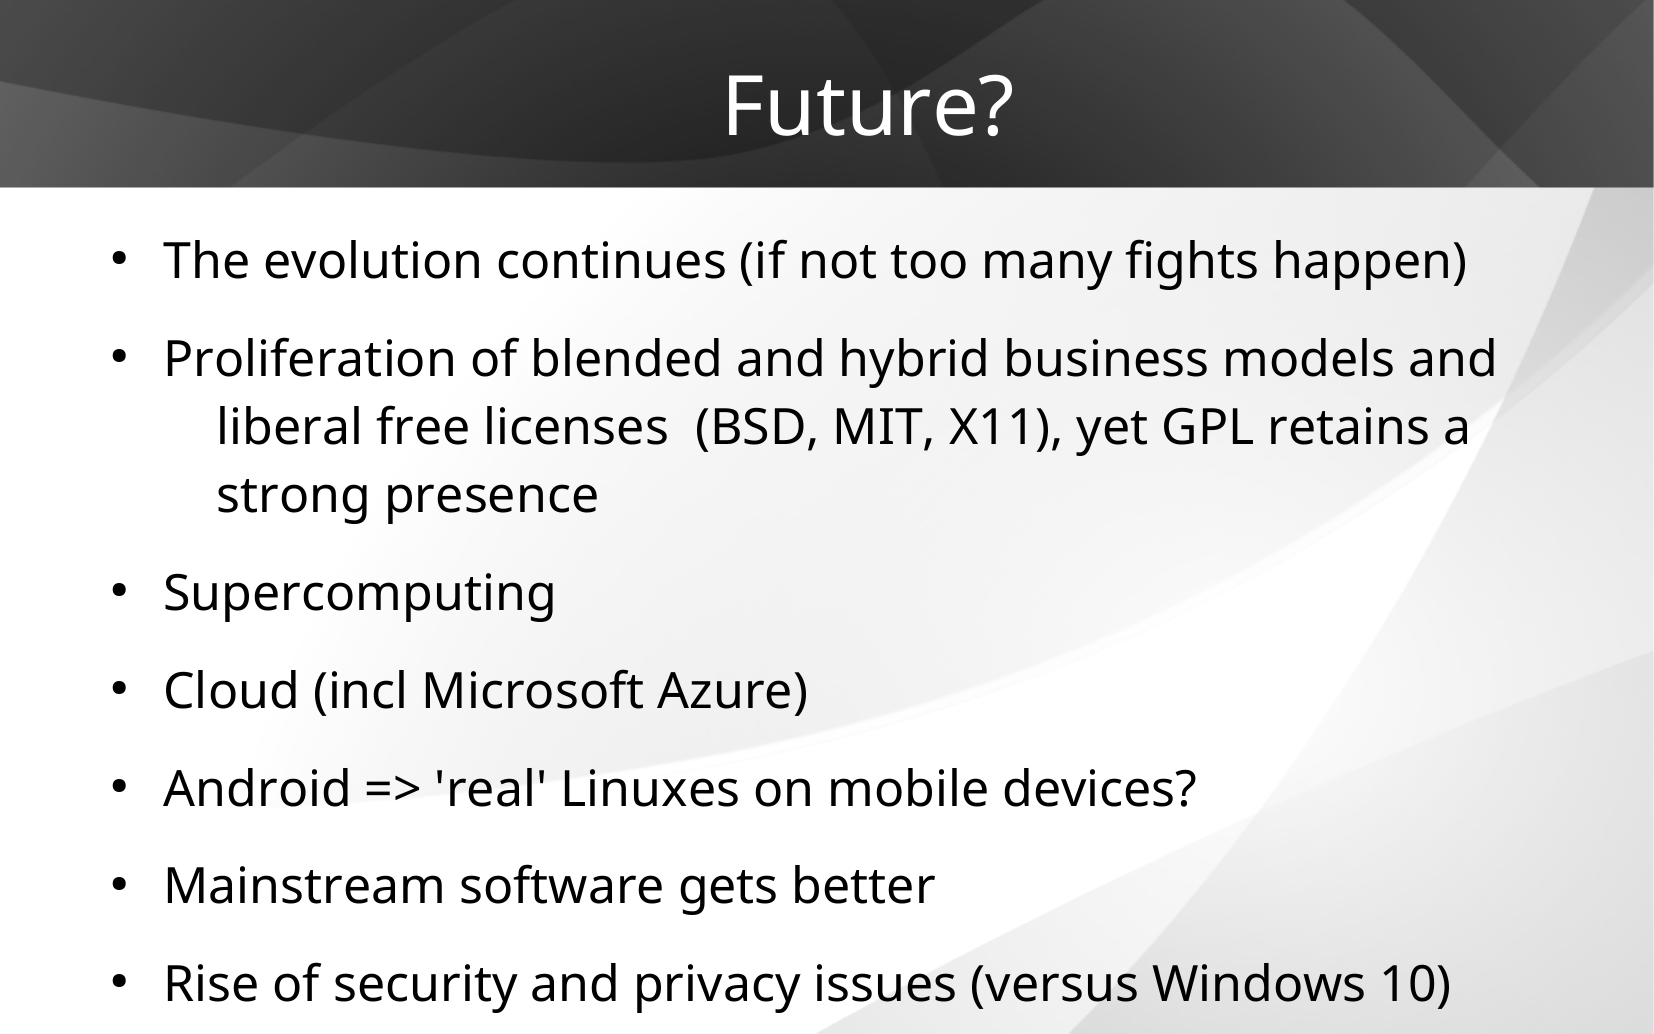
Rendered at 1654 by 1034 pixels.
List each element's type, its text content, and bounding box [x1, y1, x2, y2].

title Future? [124, 0, 1613, 208]
list The evolution continues (if not too many fights happen) Proliferation of blended and hybrid business models and liberal free licenses (BSD, MIT, X11), yet GPL retains a strong presence Supercomputing Cloud (incl Microsoft Azure) Android => 'real' Linuxes on mobile devices? Mainstream software gets better Rise of security and privacy issues (versus Windows 10) [75, 225, 1613, 1013]
picture [0, 0, 1654, 1034]
